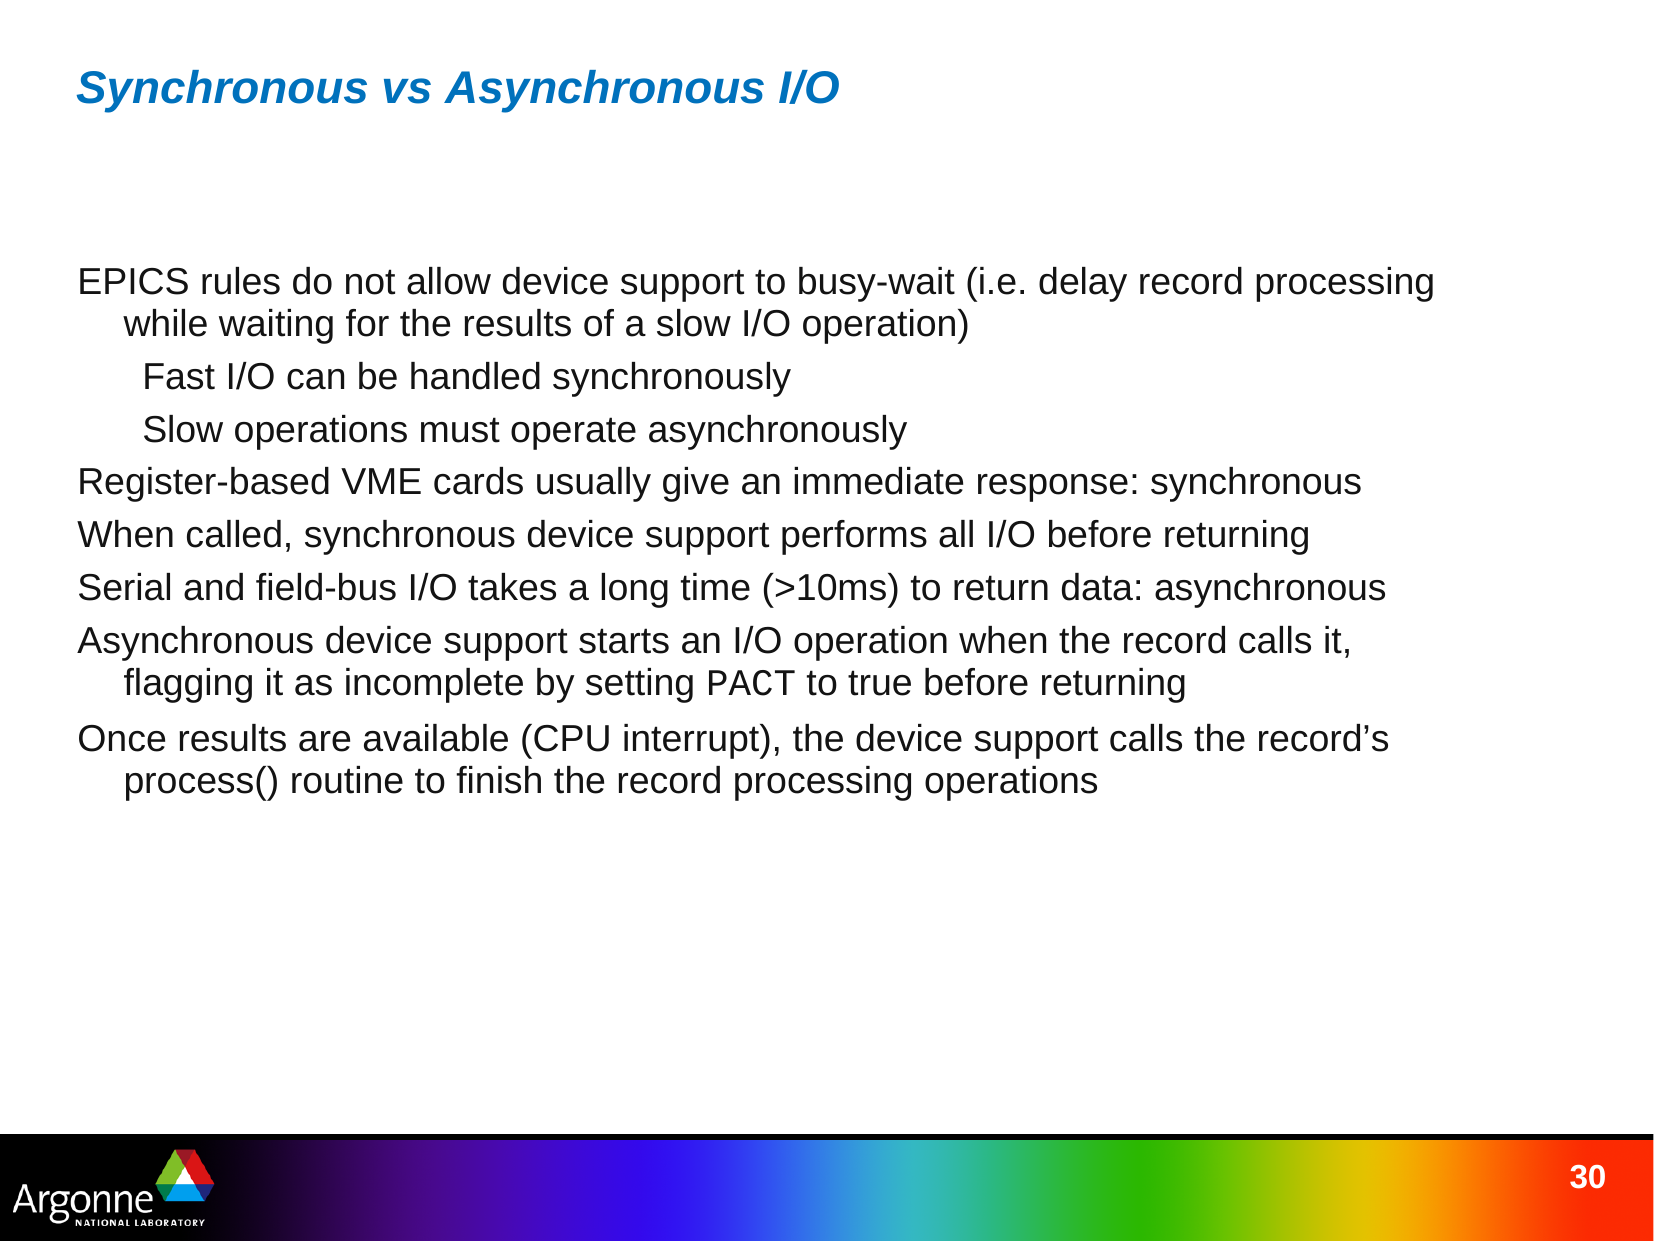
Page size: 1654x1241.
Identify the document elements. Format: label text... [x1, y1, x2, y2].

picture [0, 1134, 1654, 1241]
title Synchronous vs Asynchronous I/O [61, 59, 1500, 144]
list EPICS rules do not allow device support to busy-wait (i.e. delay record processing while waiting for the results of a slow I/O operation) Fast I/O can be handled synchronously Slow operations must operate asynchronously Register-based VME cards usually give an immediate response: synchronous When called, synchronous device support performs all I/O before returning Serial and field-bus I/O takes a long time (>10ms) to return data: asynchronous Asynchronous device support starts an I/O operation when the record calls it, flagging it as incomplete by setting PACT to true before returning Once results are available (CPU interrupt), the device support calls the record’s process() routine to finish the record processing operations [62, 253, 1498, 957]
